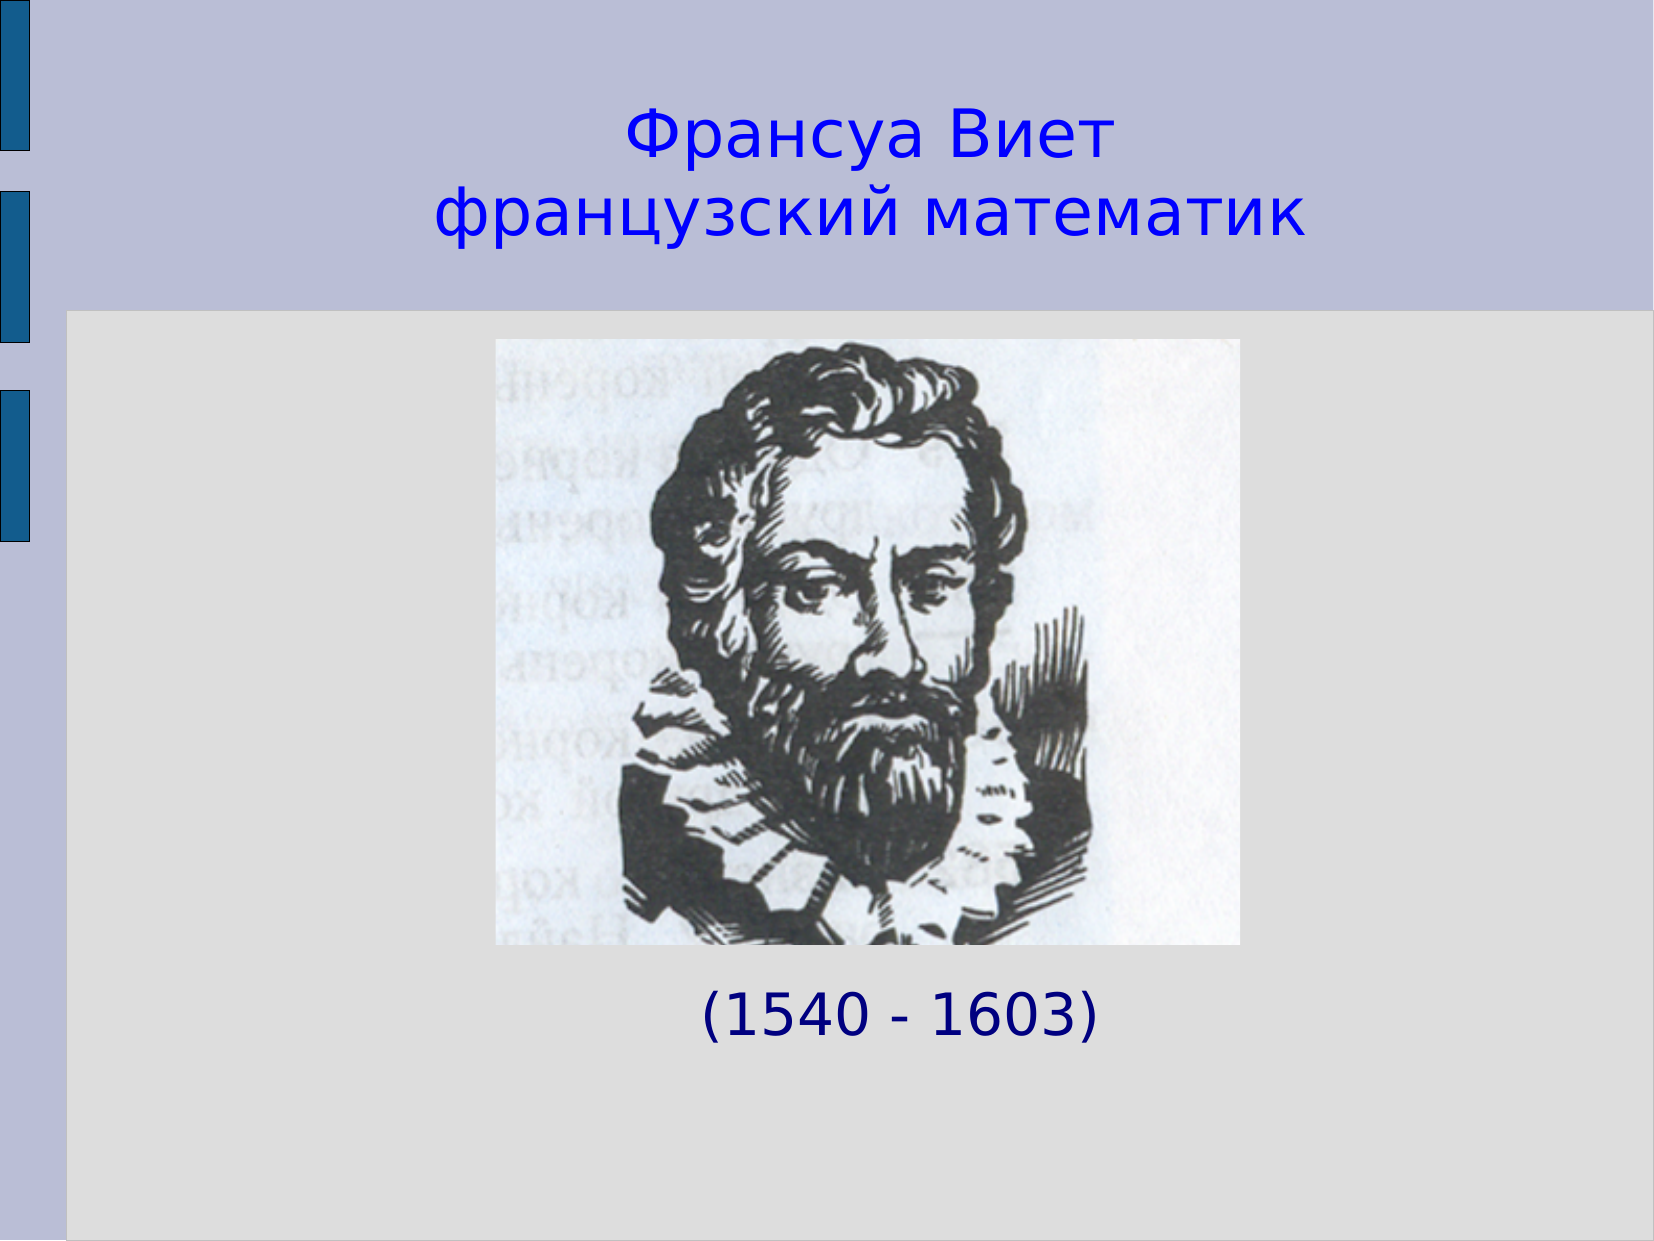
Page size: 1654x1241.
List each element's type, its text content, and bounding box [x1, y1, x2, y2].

text_box (1540 - 1603) [620, 974, 1182, 1057]
text_box Франсуа Виет французский математик [236, 88, 1506, 259]
picture [495, 339, 1241, 945]
